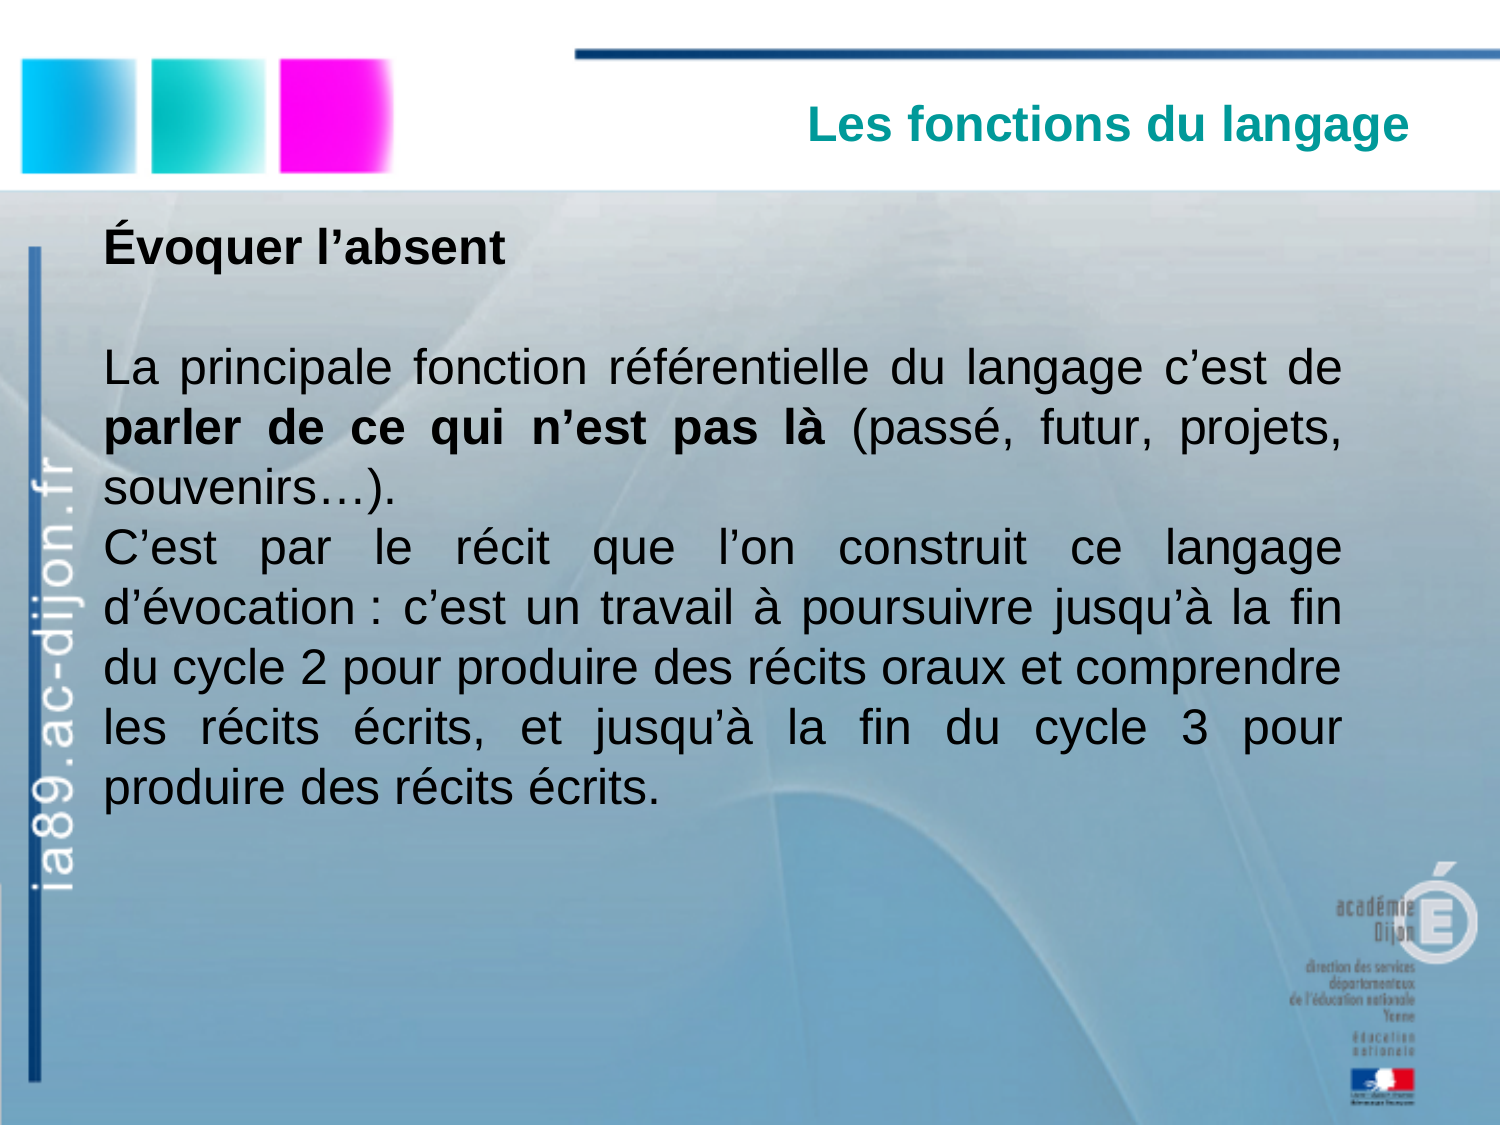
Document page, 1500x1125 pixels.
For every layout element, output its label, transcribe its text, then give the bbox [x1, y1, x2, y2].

text_box Évoquer l’absent La principale fonction référentielle du langage c’est de parler de ce qui n’est pas là (passé, futur, projets, souvenirs…). C’est par le récit que l’on construit ce langage d’évocation : c’est un travail à poursuivre jusqu’à la fin du cycle 2 pour produire des récits oraux et comprendre les récits écrits, et jusqu’à la fin du cycle 3 pour produire des récits écrits. [88, 206, 1359, 822]
picture [0, 0, 1500, 1125]
title Les fonctions du langage [454, 42, 1426, 200]
